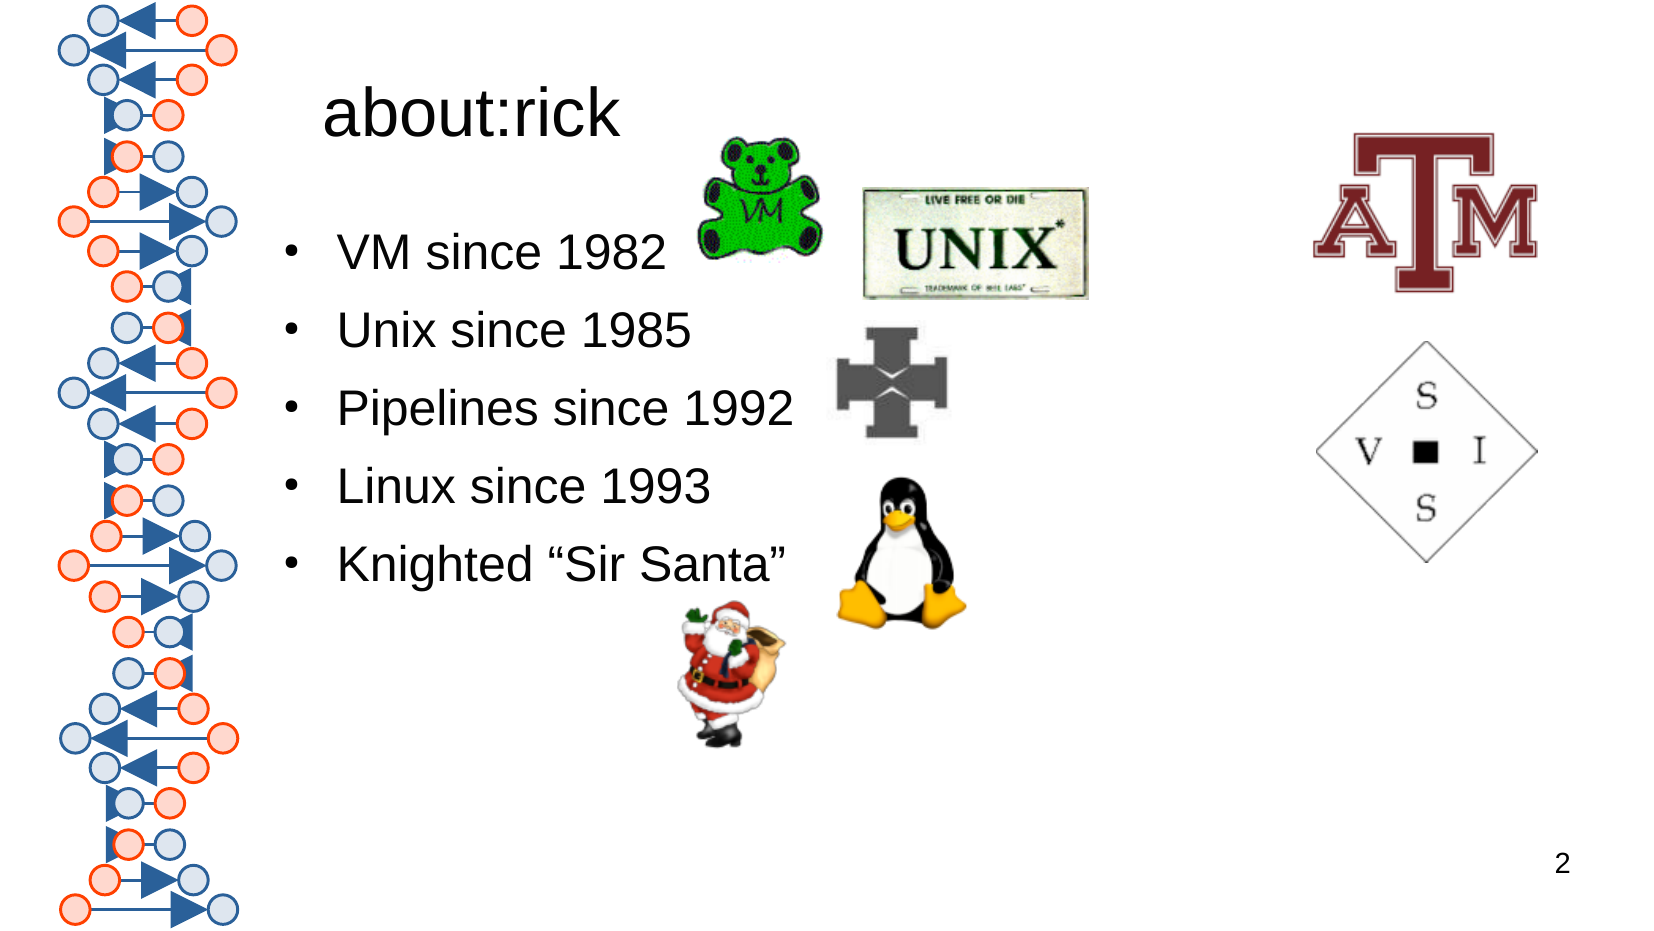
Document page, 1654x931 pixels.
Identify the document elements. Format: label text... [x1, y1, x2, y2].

picture [676, 599, 788, 757]
picture [829, 467, 976, 636]
picture [862, 187, 1089, 301]
list VM since 1982 Unix since 1985 Pipelines since 1992 Linux since 1993 Knighted “Sir Santa” [265, 224, 938, 764]
picture [1312, 132, 1538, 294]
picture [825, 320, 958, 451]
picture [1316, 341, 1538, 563]
picture [695, 132, 826, 263]
title about:rick [265, 35, 1595, 189]
